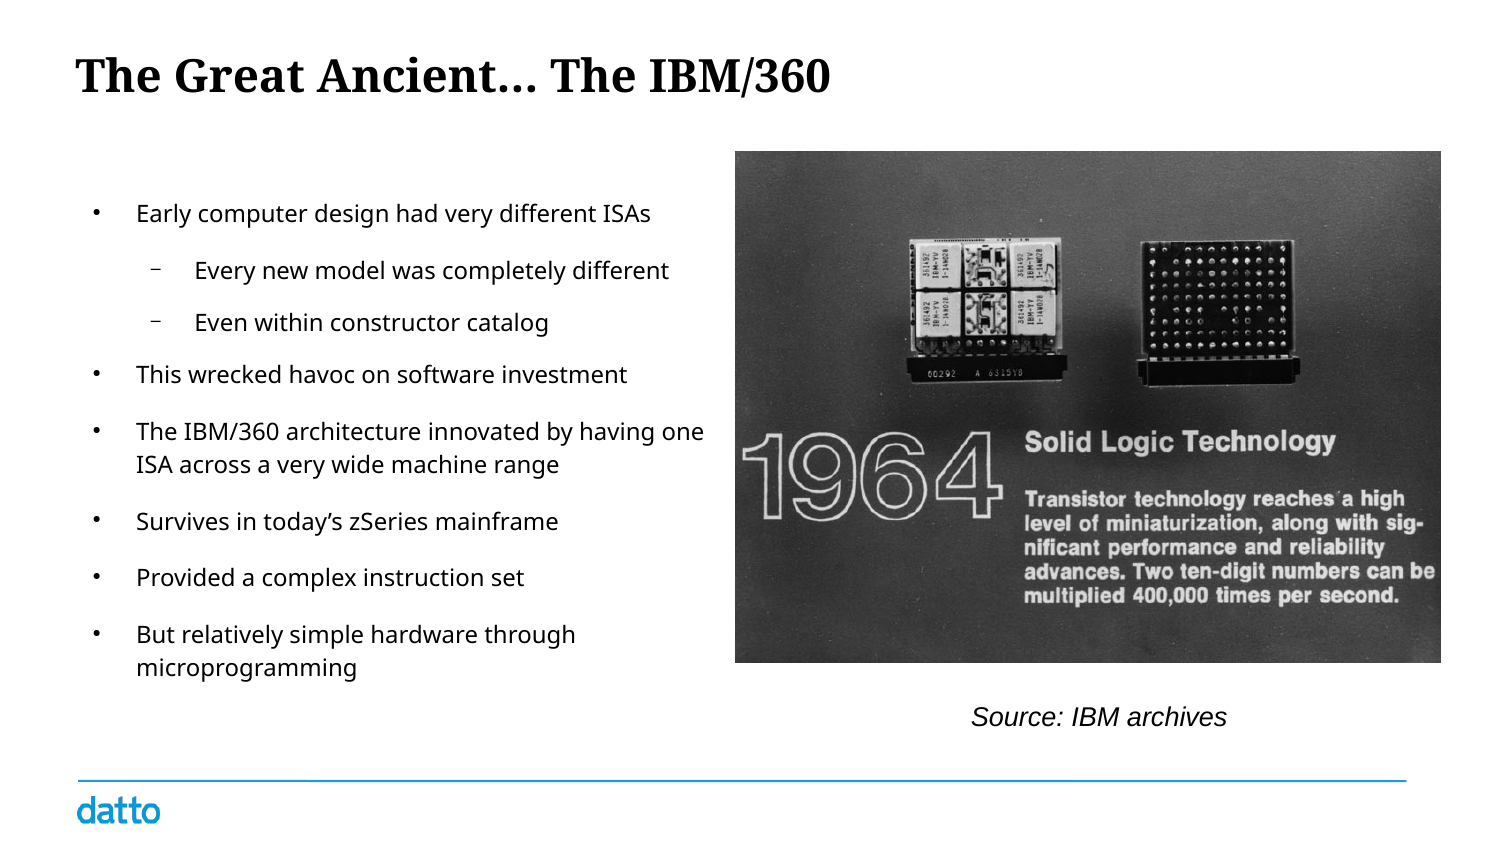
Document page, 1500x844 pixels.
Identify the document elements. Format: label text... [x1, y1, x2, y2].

picture [77, 796, 91, 808]
text_box Source: IBM archives [844, 694, 1355, 741]
picture [122, 808, 133, 824]
picture [95, 796, 133, 824]
list Early computer design had very different ISAs Every new model was completely different Even within constructor catalog This wrecked havoc on software investment The IBM/360 architecture innovated by having one ISA across a very wide machine range Survives in today’s zSeries mainframe Provided a complex instruction set But relatively simple hardware through microprogramming [78, 197, 736, 687]
picture [82, 808, 91, 819]
picture [735, 151, 1441, 663]
picture [146, 808, 156, 819]
title The Great Ancient… The IBM/360 [75, 15, 1404, 136]
picture [136, 796, 160, 824]
